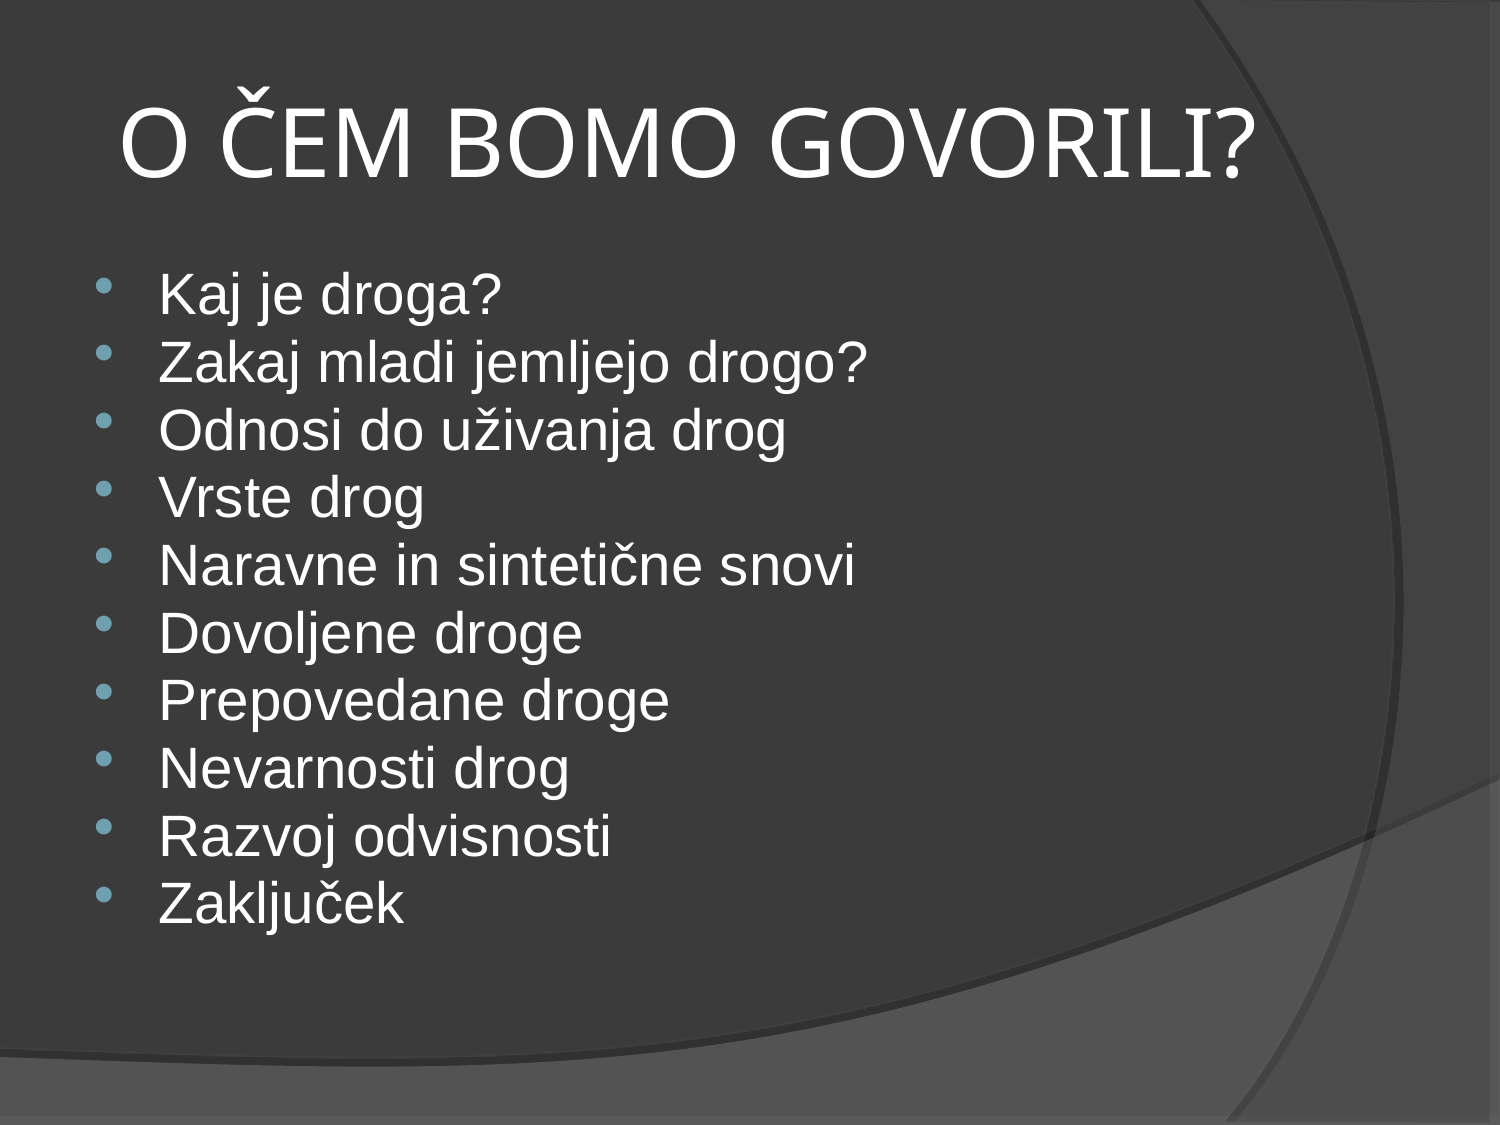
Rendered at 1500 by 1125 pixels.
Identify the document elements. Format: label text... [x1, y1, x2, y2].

title O ČEM BOMO GOVORILI? [75, 45, 1300, 233]
list Kaj je droga? Zakaj mladi jemljejo drogo? Odnosi do uživanja drog Vrste drog Naravne in sintetične snovi Dovoljene droge Prepovedane droge Nevarnosti drog Razvoj odvisnosti Zaključek [75, 262, 1300, 1005]
